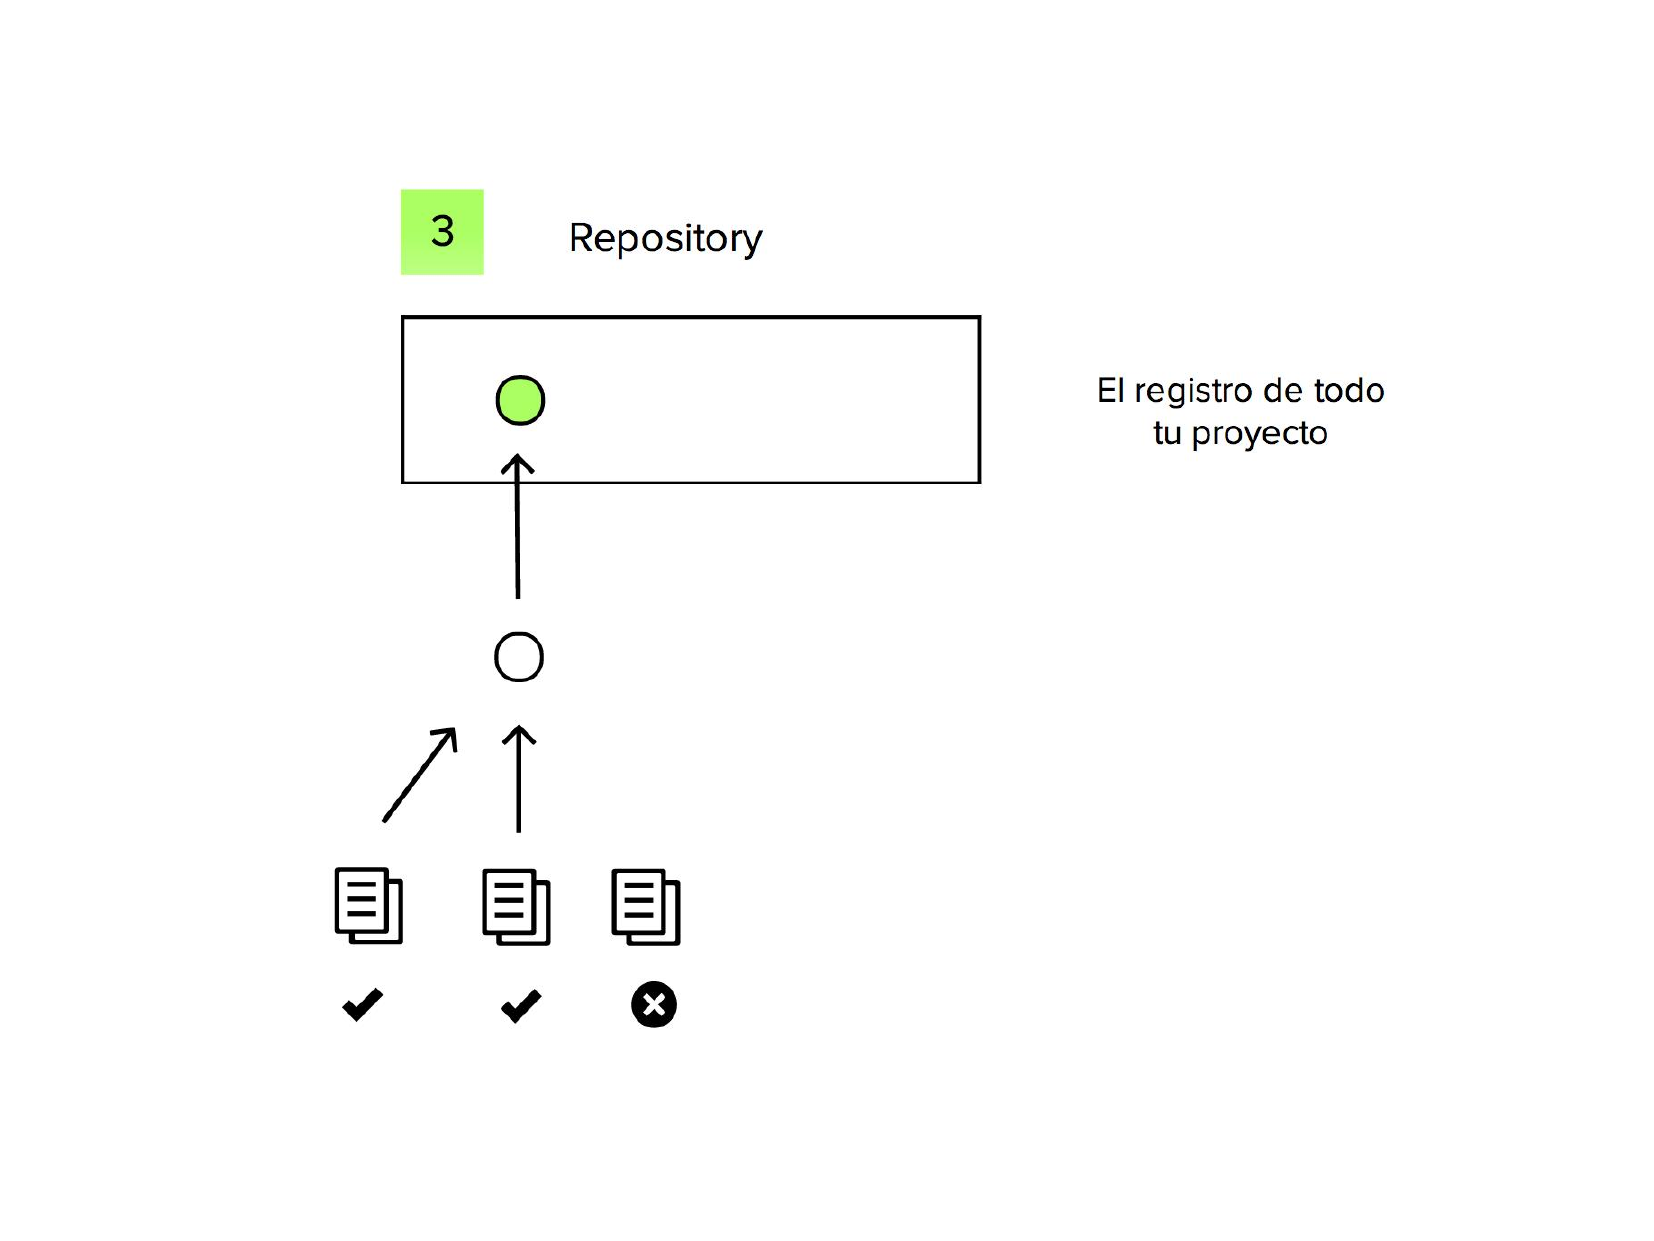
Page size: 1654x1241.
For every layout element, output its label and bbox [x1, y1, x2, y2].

picture [248, 165, 1489, 1086]
